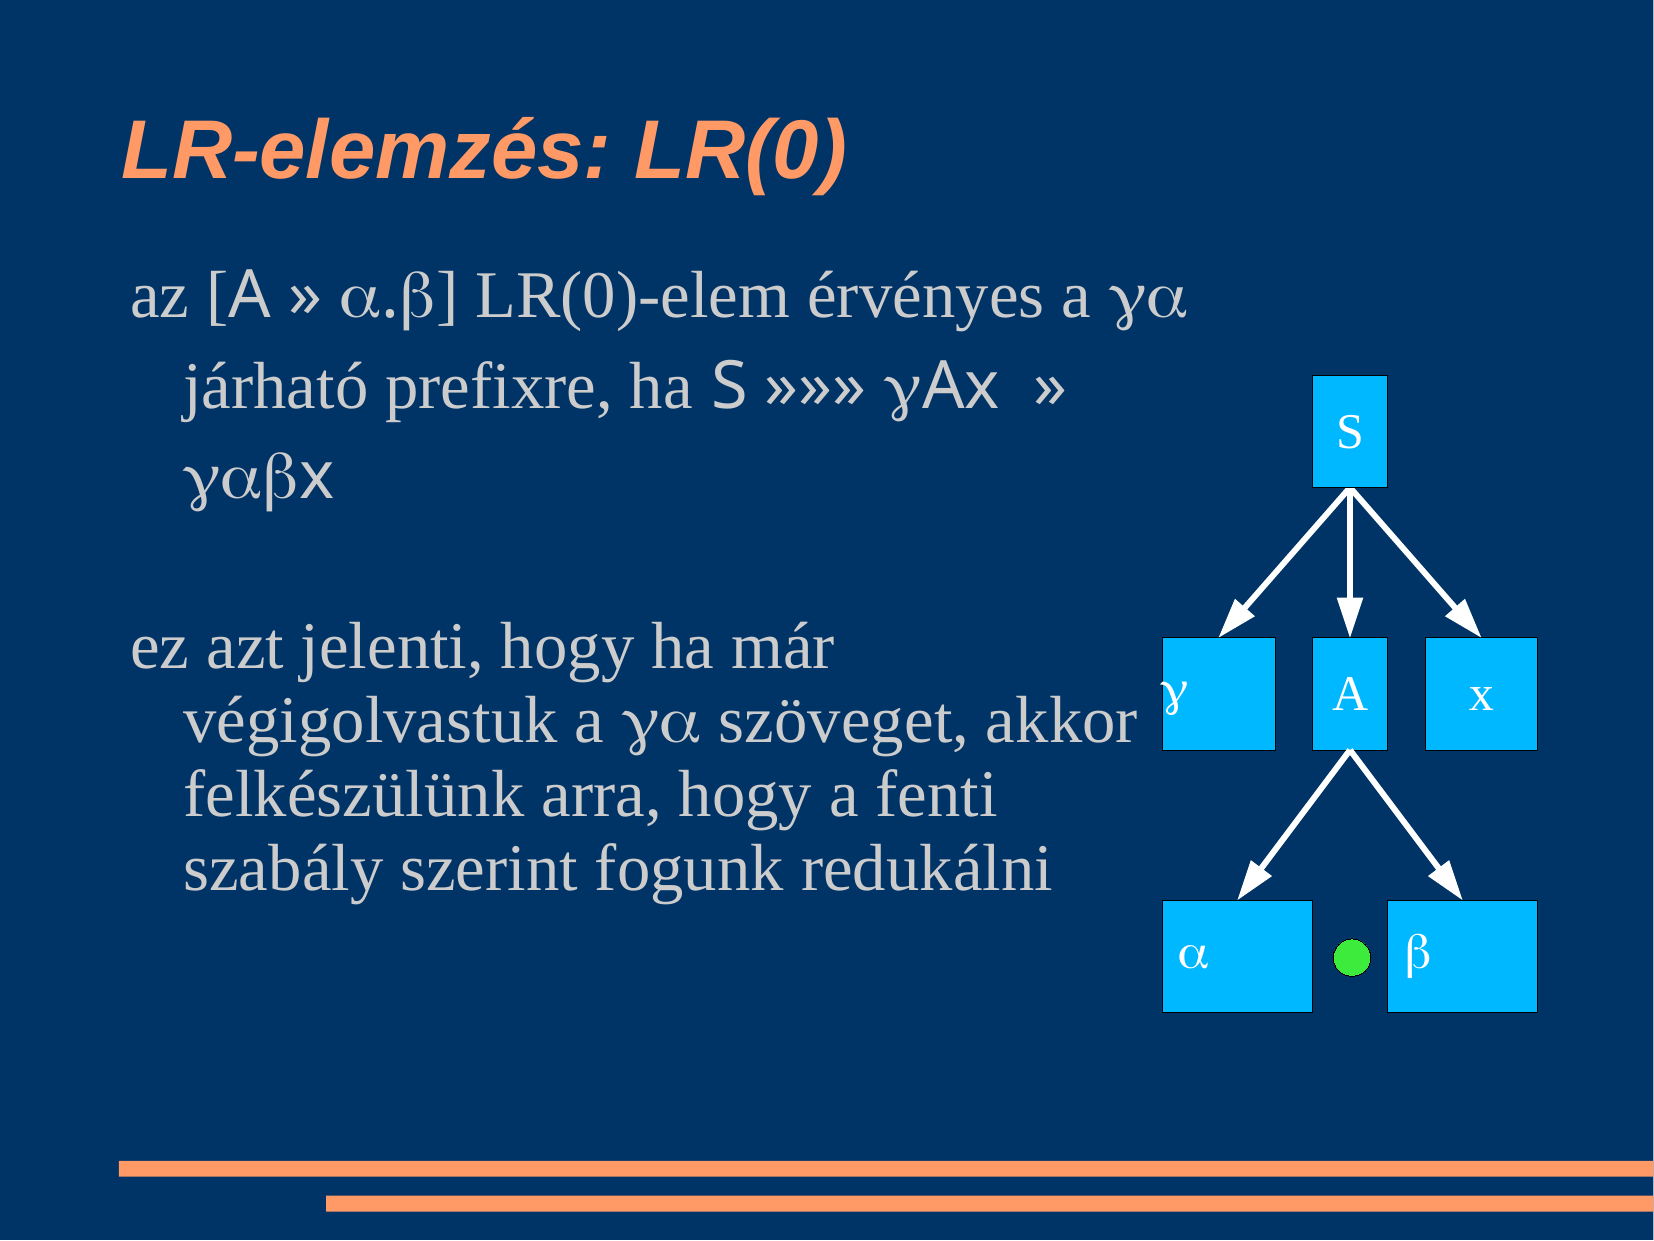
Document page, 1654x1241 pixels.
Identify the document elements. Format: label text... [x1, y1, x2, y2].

text_box g [1168, 705, 1174, 713]
text_box A [1312, 637, 1388, 751]
subtitle az [A » a.b] LR(0)-elem érvényes a ga járható prefixre, ha S »»» gAx » gabx ez azt jelenti, hogy ha már végigolvastuk a ga szöveget, akkor felkészülünk arra, hogy a fenti szabály szerint fogunk redukálni [112, 176, 1201, 976]
text_box [1333, 938, 1371, 977]
text_box b [1387, 900, 1538, 1013]
text_box g [1162, 637, 1276, 751]
text_box a [1162, 900, 1313, 1013]
title LR-elemzés: LR(0) [121, 46, 1534, 254]
text_box x [1425, 637, 1538, 751]
text_box S [1312, 375, 1388, 488]
